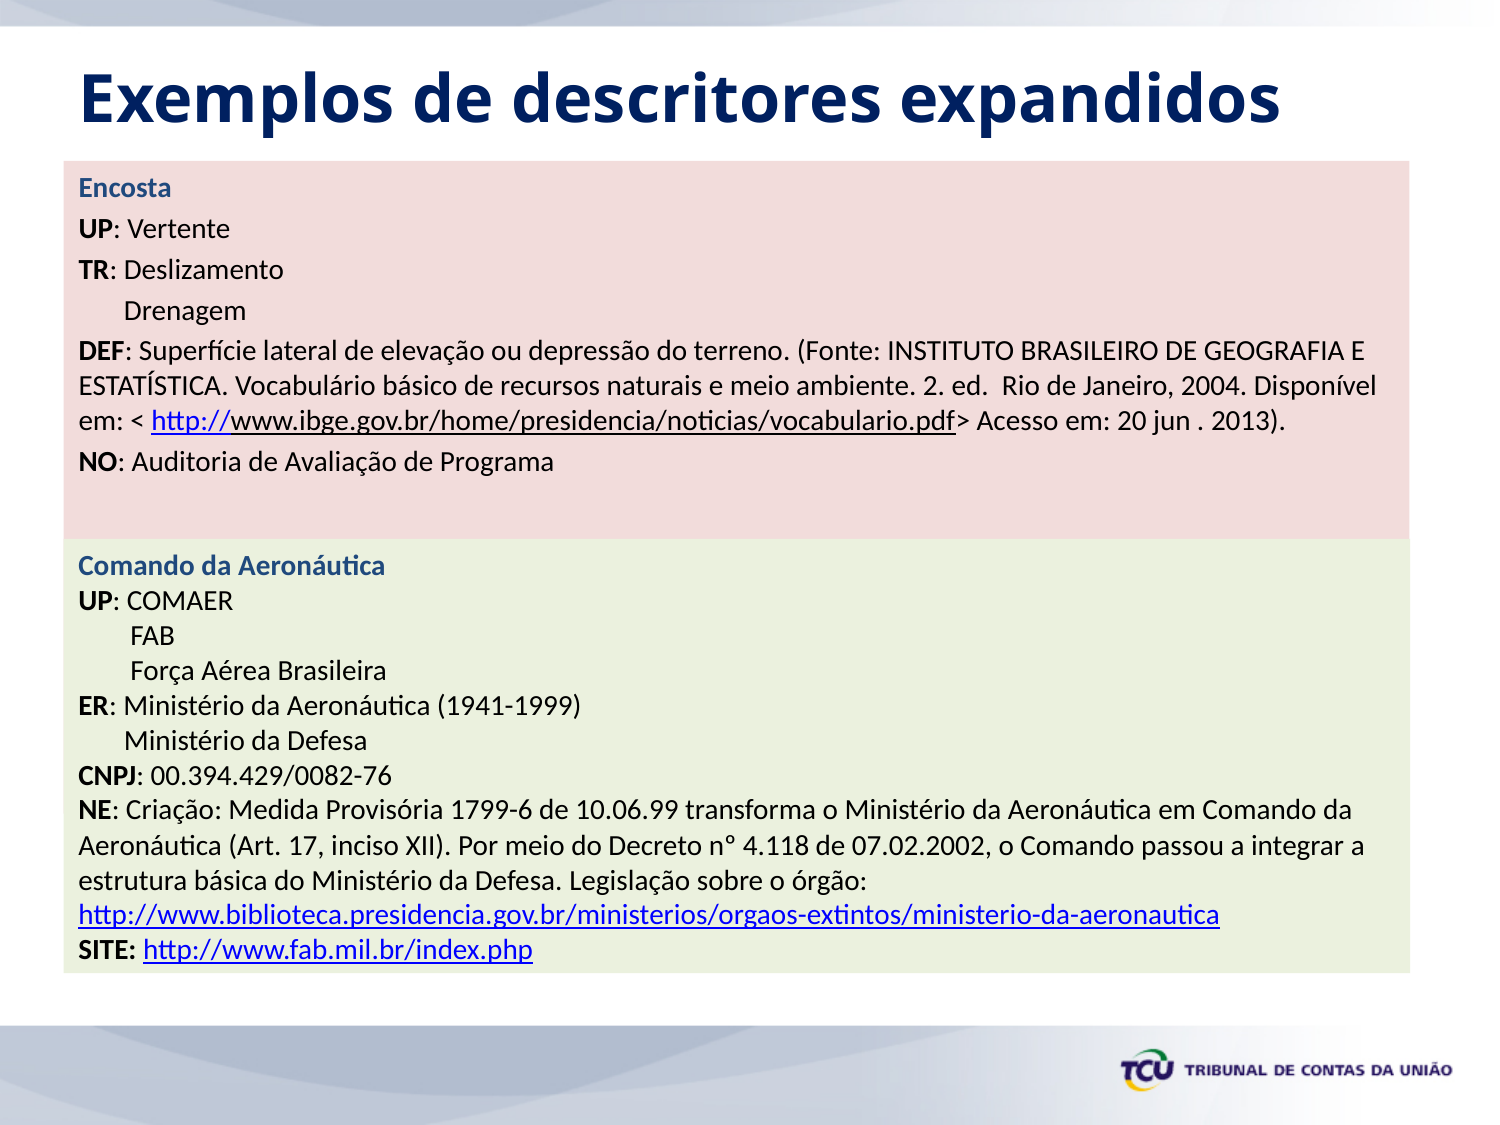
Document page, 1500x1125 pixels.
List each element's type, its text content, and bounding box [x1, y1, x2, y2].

picture [0, 0, 1500, 1125]
text_box Comando da Aeronáutica UP: COMAER FAB Força Aérea Brasileira ER: Ministério da Aeronáutica (1941-1999) Ministério da Defesa CNPJ: 00.394.429/0082-76 NE: Criação: Medida Provisória 1799-6 de 10.06.99 transforma o Ministério da Aeronáutica em Comando da Aeronáutica (Art. 17, inciso XII). Por meio do Decreto nº 4.118 de 07.02.2002, o Comando passou a integrar a estrutura básica do Ministério da Defesa. Legislação sobre o órgão: http://www.biblioteca.presidencia.gov.br/ministerios/orgaos-extintos/ministerio-da-aeronautica SITE: http://www.fab.mil.br/index.php [63, 538, 1411, 974]
list Encosta UP: Vertente TR: Deslizamento Drenagem DEF: Superfície lateral de elevação ou depressão do terreno. (Fonte: INSTITUTO BRASILEIRO DE GEOGRAFIA E ESTATÍSTICA. Vocabulário básico de recursos naturais e meio ambiente. 2. ed. Rio de Janeiro, 2004. Disponível em: < http://www.ibge.gov.br/home/presidencia/noticias/vocabulario.pdf> Acesso em: 20 jun . 2013). NO: Auditoria de Avaliação de Programa [63, 160, 1410, 538]
title Exemplos de descritores expandidos [63, 19, 1414, 173]
